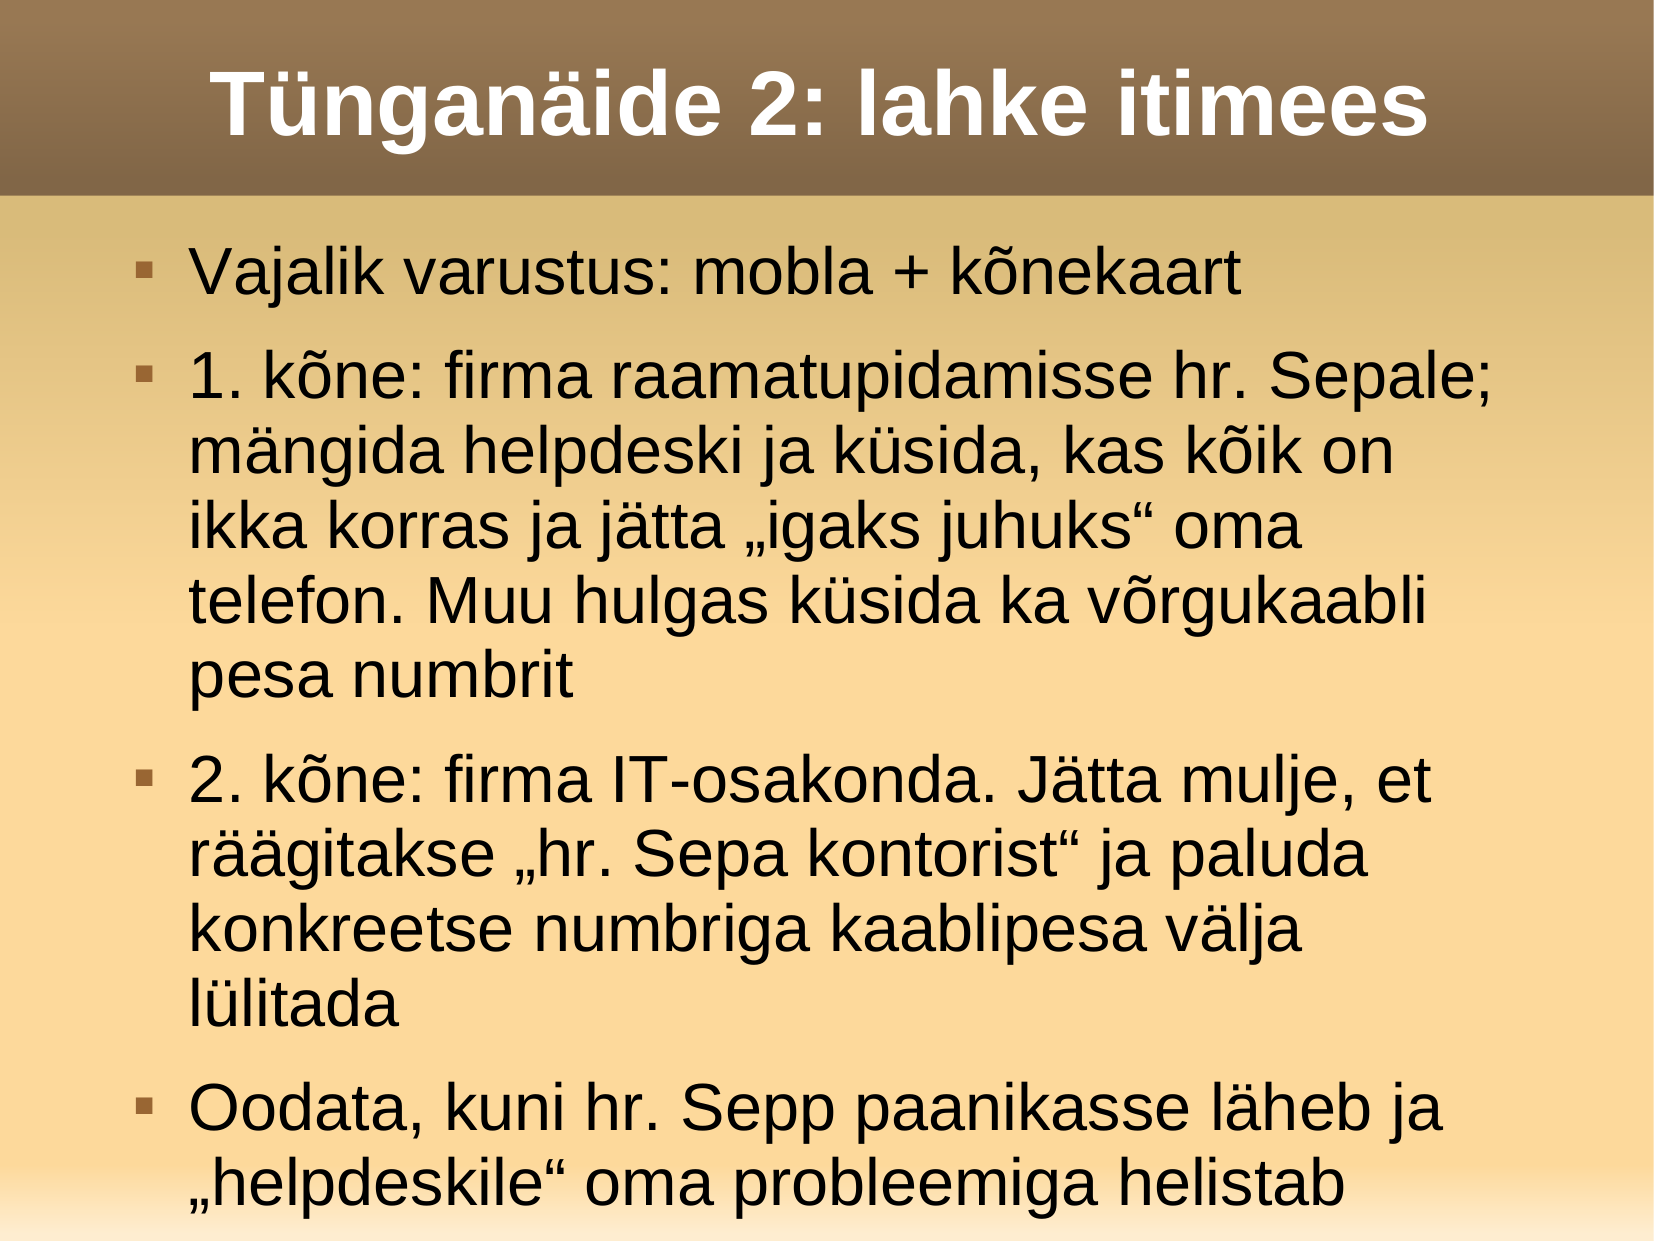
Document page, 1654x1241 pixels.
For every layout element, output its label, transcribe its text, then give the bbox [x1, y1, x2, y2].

picture [0, 0, 1654, 1241]
title Tünganäide 2: lahke itimees [76, 0, 1565, 208]
list Vajalik varustus: mobla + kõnekaart 1. kõne: firma raamatupidamisse hr. Sepale; mängida helpdeski ja küsida, kas kõik on ikka korras ja jätta „igaks juhuks“ oma telefon. Muu hulgas küsida ka võrgukaabli pesa numbrit 2. kõne: firma IT-osakonda. Jätta mulje, et räägitakse „hr. Sepa kontorist“ ja paluda konkreetse numbriga kaablipesa välja lülitada Oodata, kuni hr. Sepp paanikasse läheb ja „helpdeskile“ oma probleemiga helistab [118, 233, 1531, 1063]
